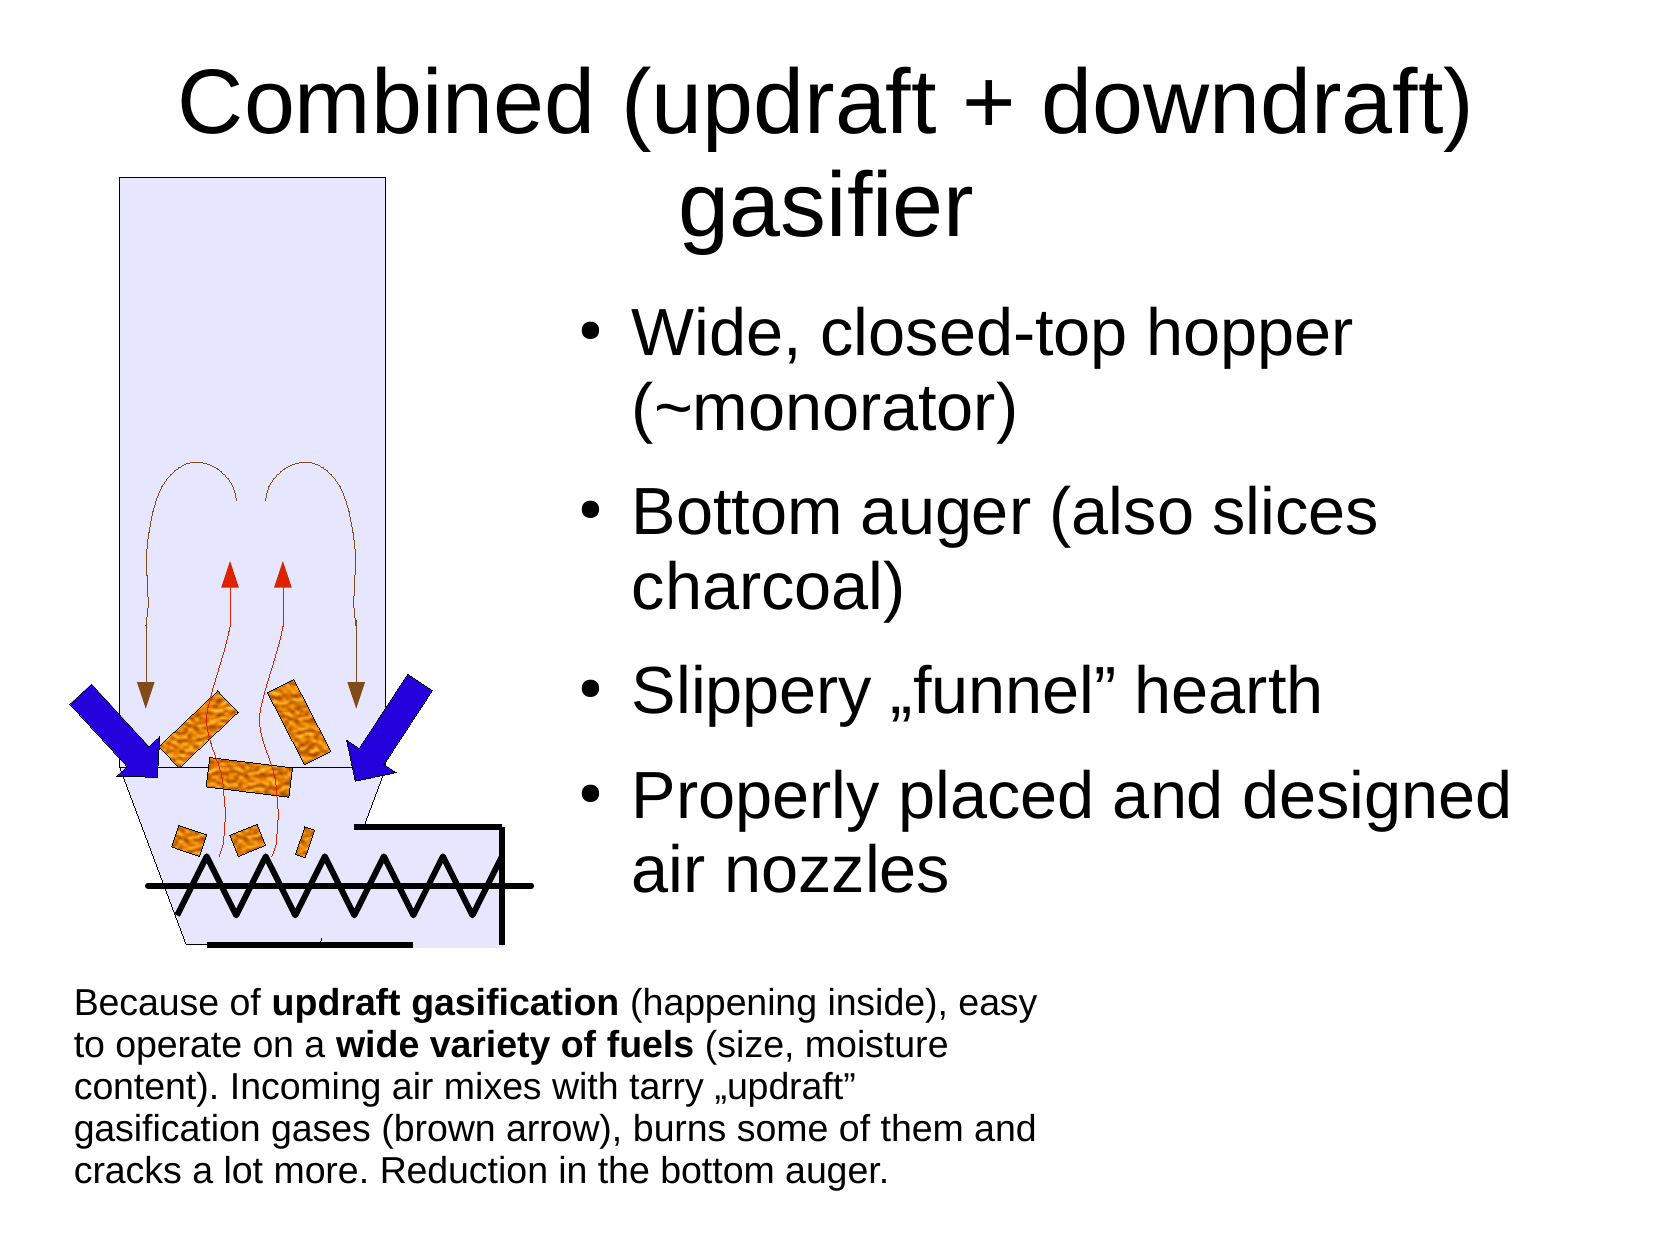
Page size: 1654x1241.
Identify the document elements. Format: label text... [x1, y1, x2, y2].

list Wide, closed-top hopper (~monorator) Bottom auger (also slices charcoal) Slippery „funnel” hearth Properly placed and designed air nozzles [561, 295, 1565, 975]
title Combined (updraft + downdraft) gasifier [82, 39, 1571, 267]
text_box [69, 177, 532, 945]
text_box Because of updraft gasification (happening inside), easy to operate on a wide variety of fuels (size, moisture content). Incoming air mixes with tarry „updraft” gasification gases (brown arrow), burns some of them and cracks a lot more. Reduction in the bottom auger. [59, 974, 1063, 1226]
